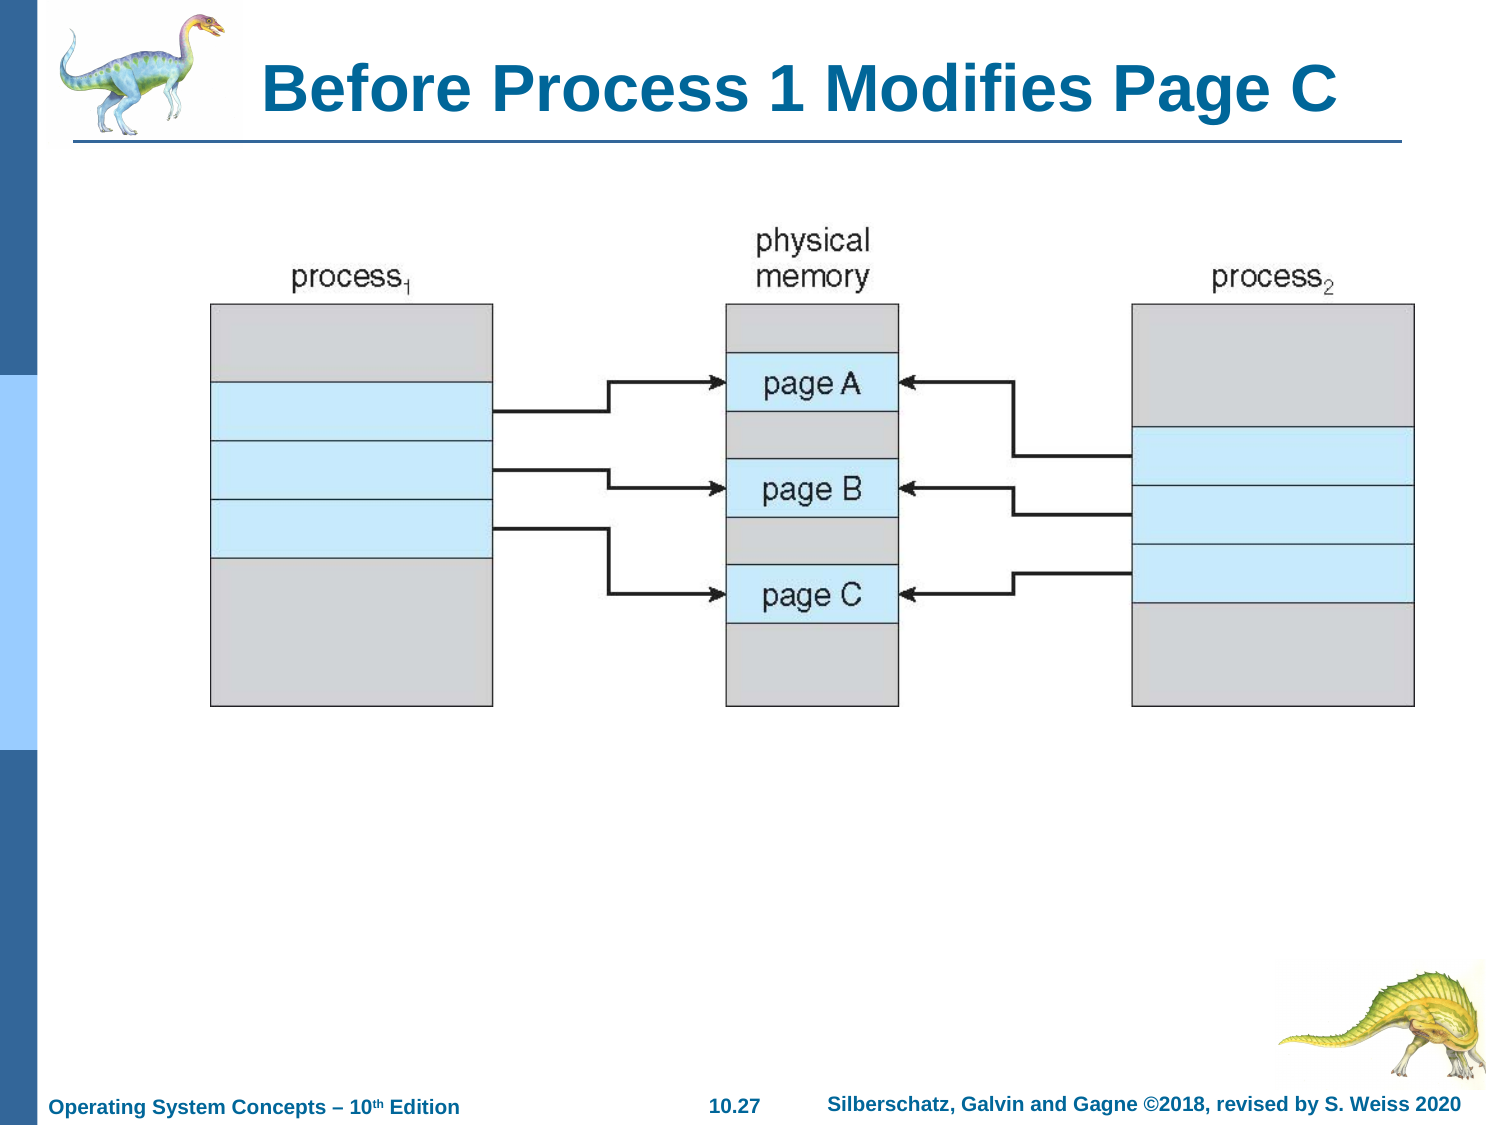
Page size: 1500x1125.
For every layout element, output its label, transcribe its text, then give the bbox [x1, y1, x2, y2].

title Before Process 1 Modifies Page C [161, 37, 1440, 132]
picture [1144, 1096, 1152, 1101]
picture [1275, 959, 1486, 1090]
picture [210, 222, 1415, 707]
picture [46, 0, 243, 149]
